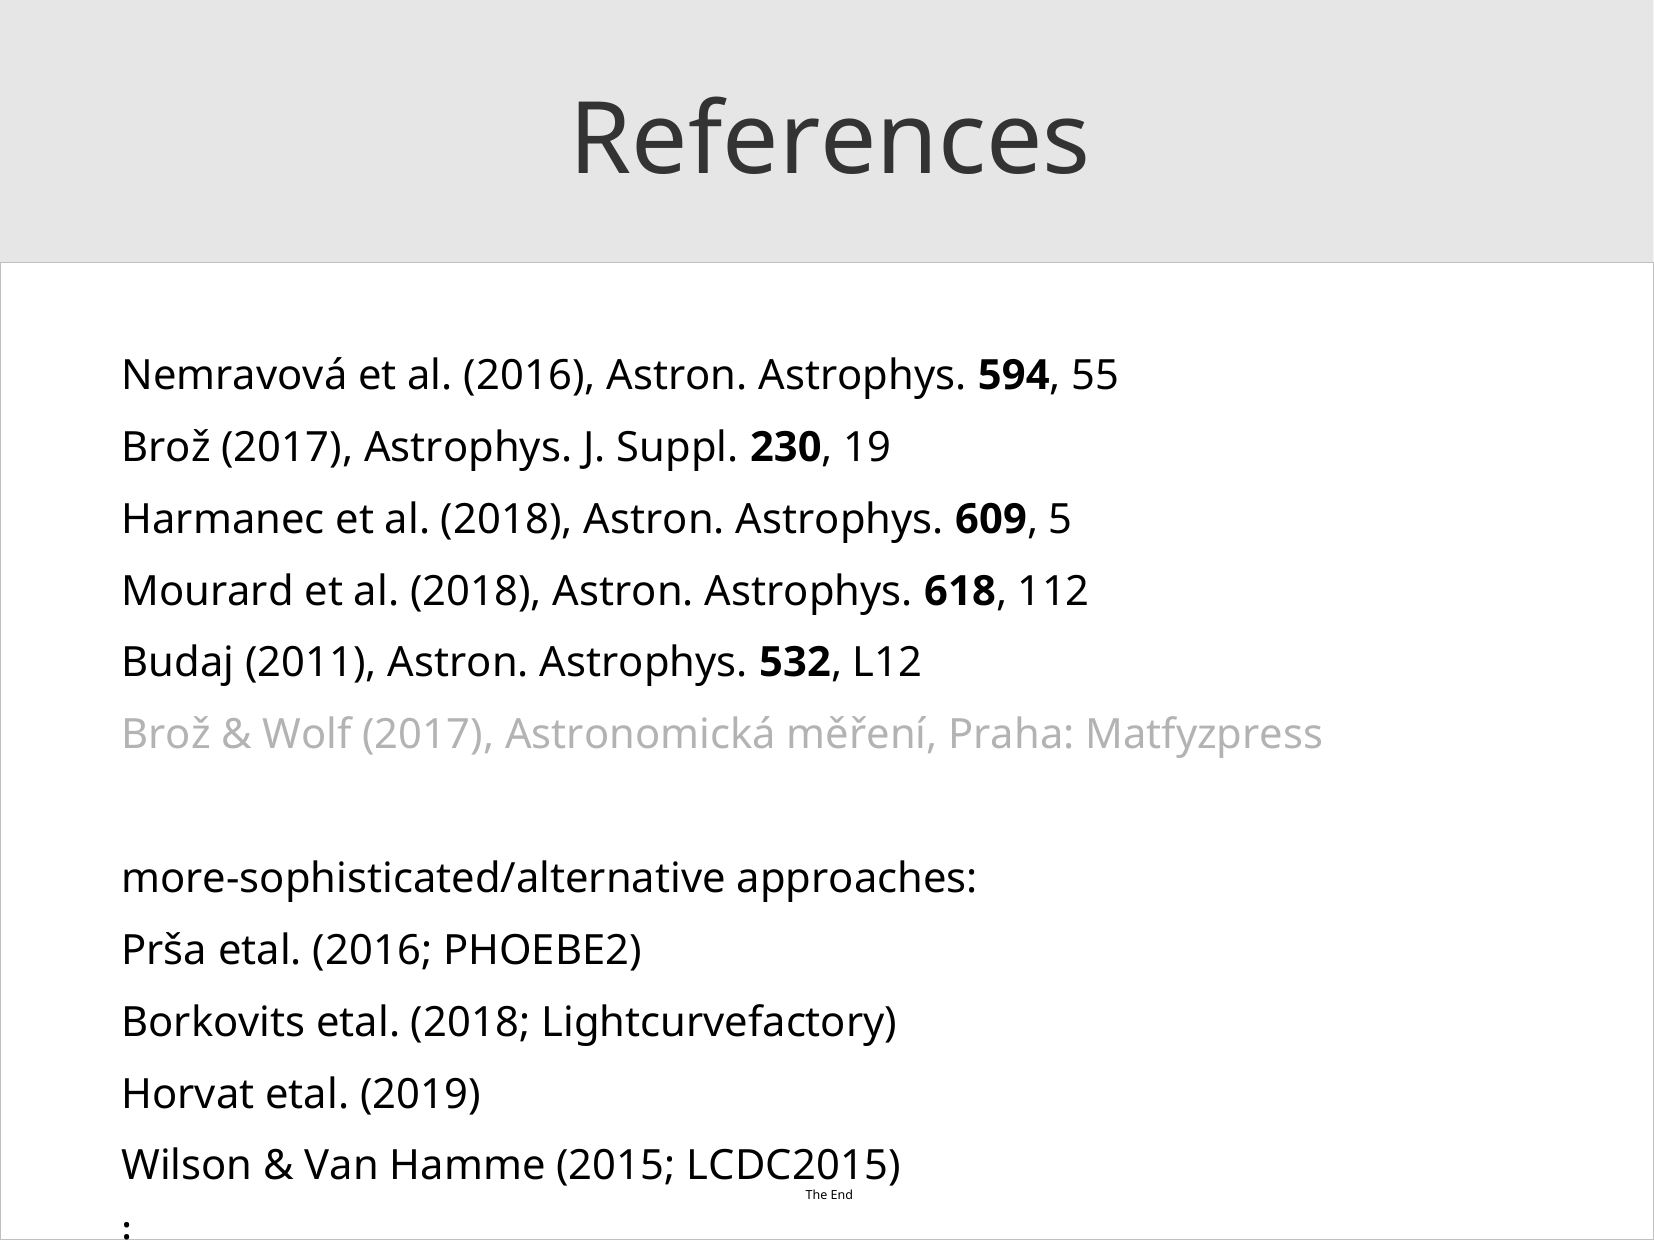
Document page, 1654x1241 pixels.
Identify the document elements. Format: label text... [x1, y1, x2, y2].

list Nemravová et al. (2016), Astron. Astrophys. 594, 55 Brož (2017), Astrophys. J. Suppl. 230, 19 Harmanec et al. (2018), Astron. Astrophys. 609, 5 Mourard et al. (2018), Astron. Astrophys. 618, 112 Budaj (2011), Astron. Astrophys. 532, L12 Brož & Wolf (2017), Astronomická měření, Praha: Matfyzpress more-sophisticated/alternative approaches: Prša etal. (2016; PHOEBE2) Borkovits etal. (2018; Lightcurvefactory) Horvat etal. (2019) Wilson & Van Hamme (2015; LCDC2015) ⁝ [121, 344, 1534, 1206]
title References [124, 31, 1537, 239]
text_box The End [790, 1178, 864, 1210]
